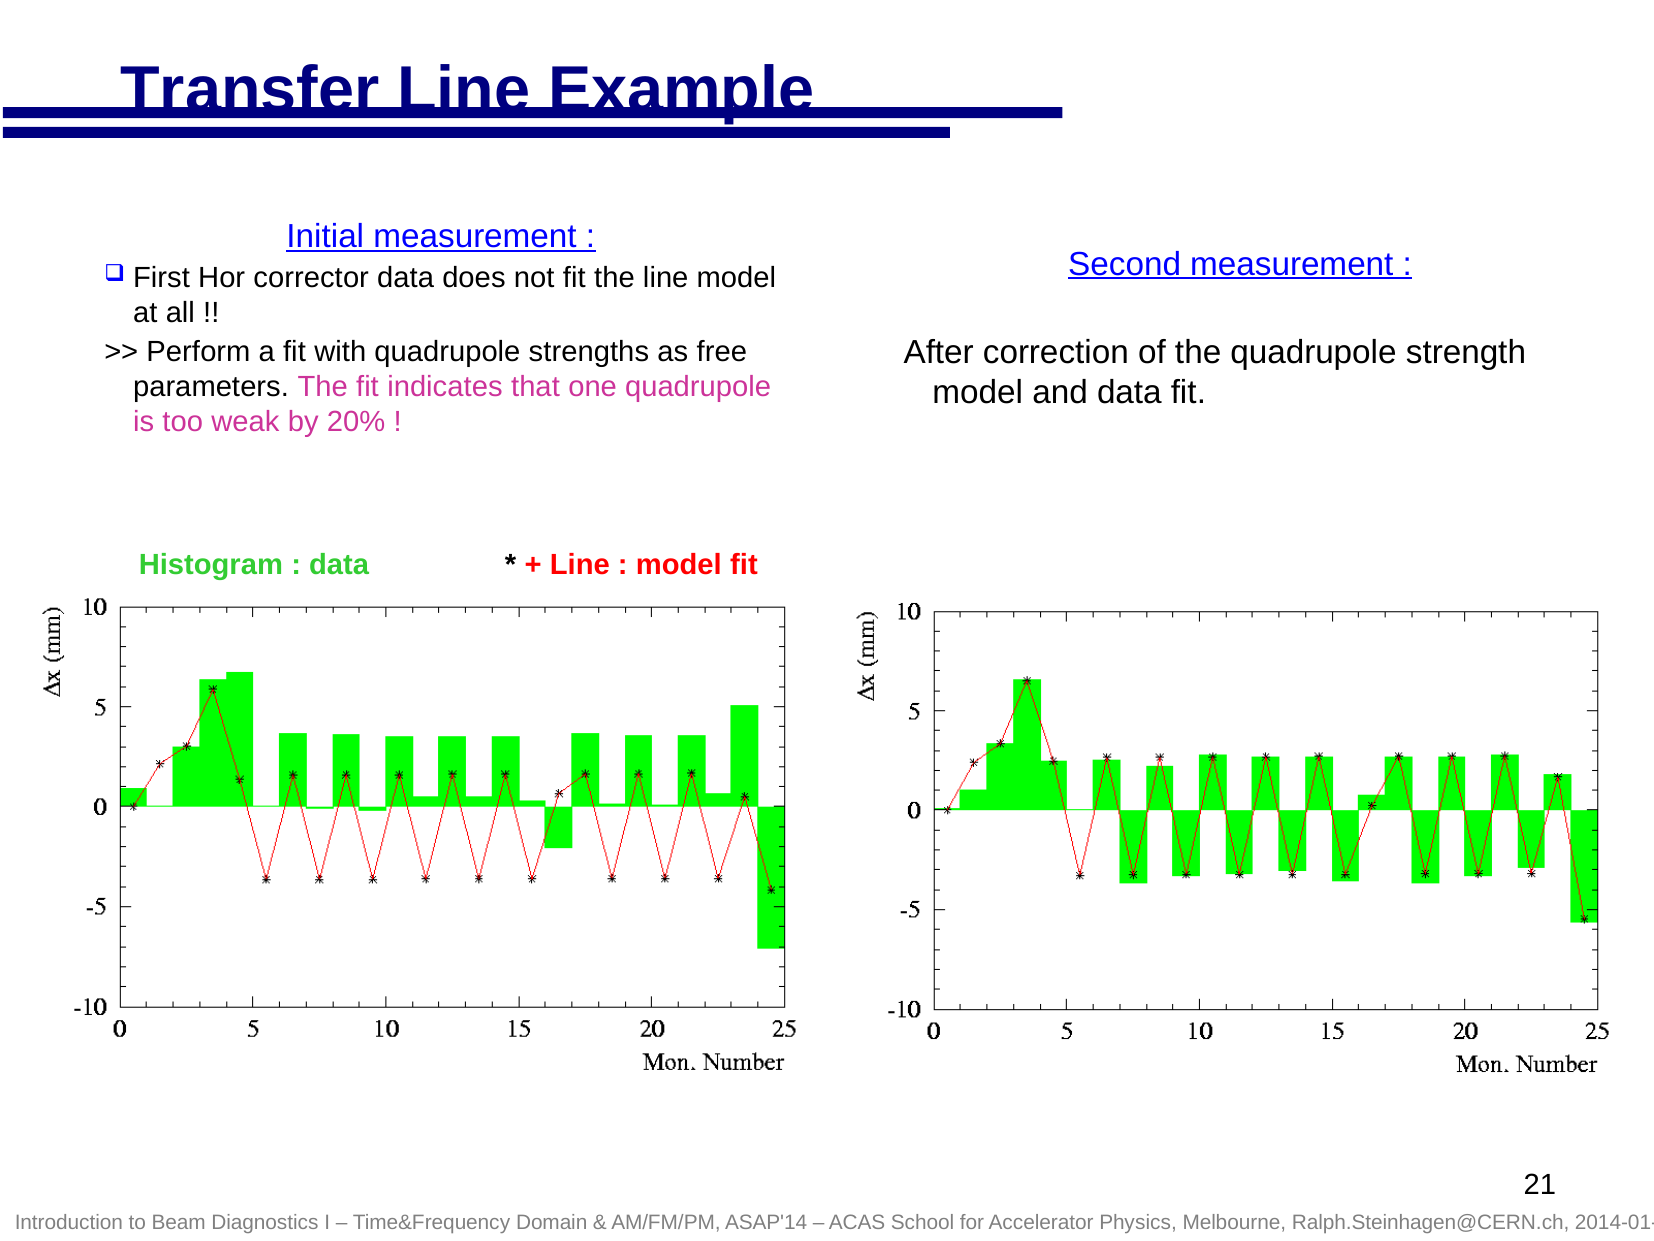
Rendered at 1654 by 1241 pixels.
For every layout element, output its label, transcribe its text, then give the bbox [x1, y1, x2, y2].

text_box Initial measurement : First Hor corrector data does not fit the line model at all !! >> Perform a fit with quadrupole strengths as free parameters. The fit indicates that one quadrupole is too weak by 20% ! [89, 206, 793, 445]
text_box <number> [1185, 1157, 1571, 1216]
text_box Histogram : data [123, 537, 385, 588]
text_box Second measurement : After correction of the quadrupole strength model and data fit. [888, 234, 1592, 418]
picture [0, 559, 1654, 1104]
title Transfer Line Example [82, 20, 1558, 151]
text_box * + Line : model fit [454, 537, 807, 588]
